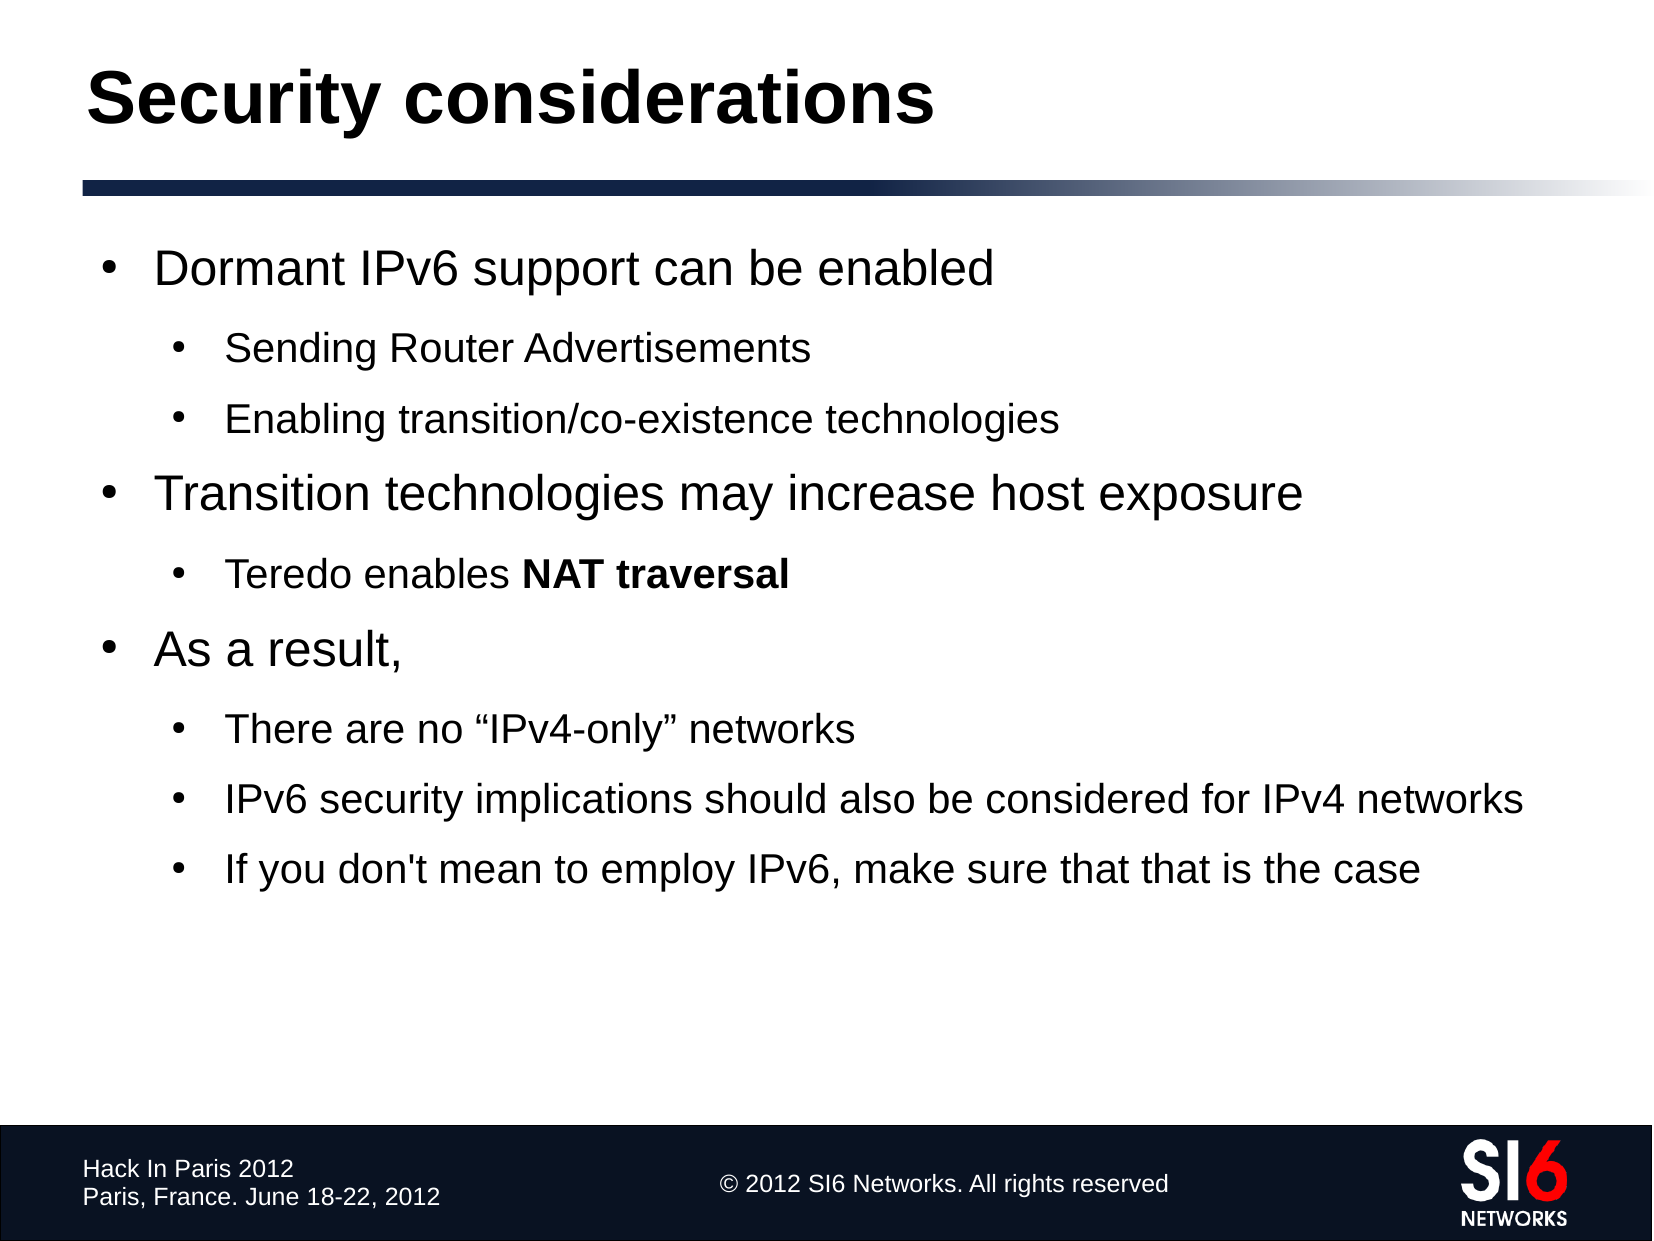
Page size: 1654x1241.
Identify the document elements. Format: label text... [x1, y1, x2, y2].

list Dormant IPv6 support can be enabled Sending Router Advertisements Enabling transition/co-existence technologies Transition technologies may increase host exposure Teredo enables NAT traversal As a result, There are no “IPv4-only” networks IPv6 security implications should also be considered for IPv4 networks If you don't mean to employ IPv6, make sure that that is the case [82, 240, 1571, 1109]
picture [1461, 1139, 1567, 1226]
title Security considerations [86, 30, 1576, 166]
